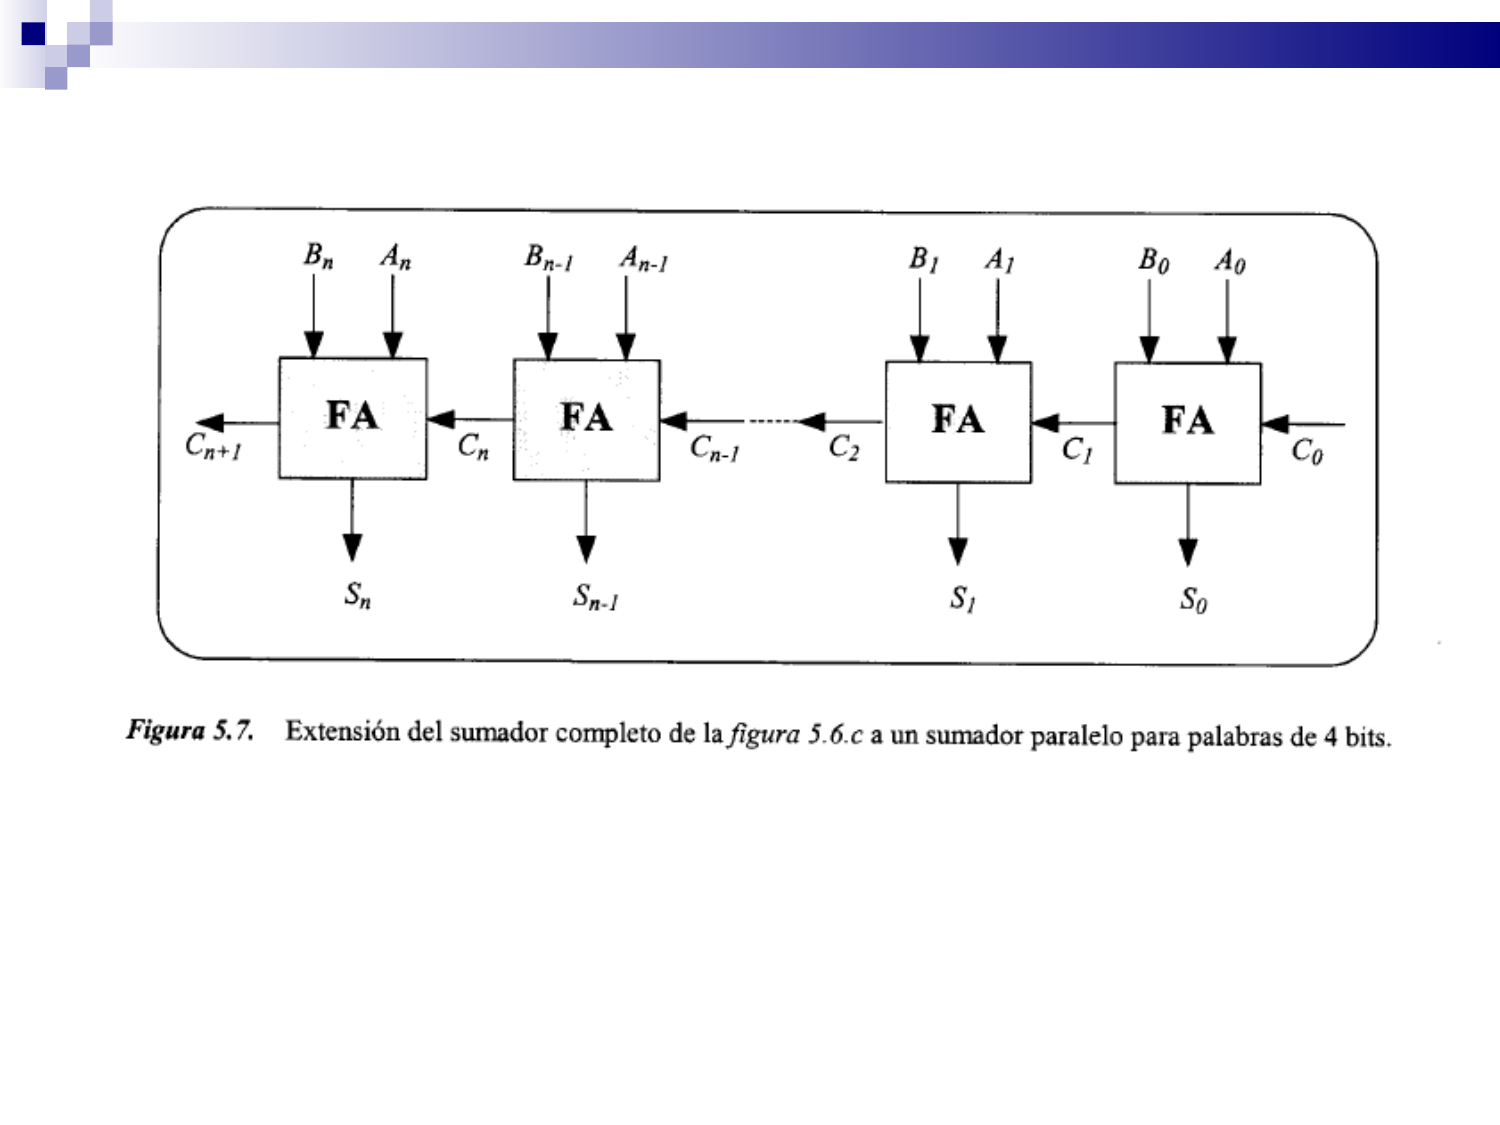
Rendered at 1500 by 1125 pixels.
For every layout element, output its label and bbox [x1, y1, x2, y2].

picture [53, 196, 1447, 794]
